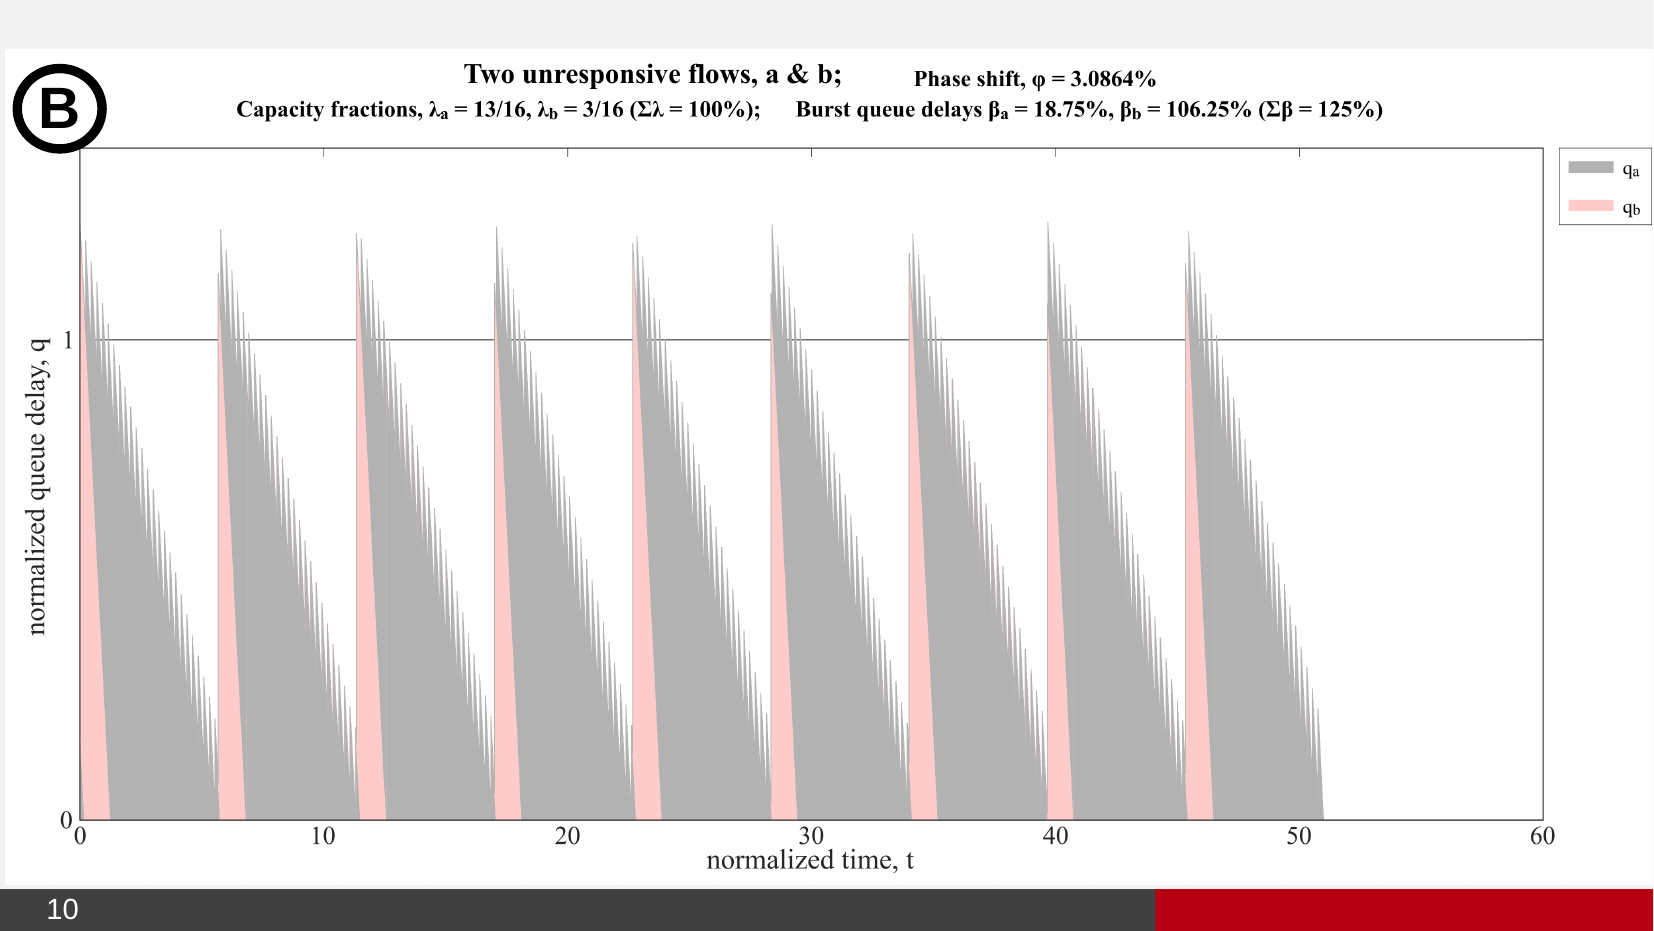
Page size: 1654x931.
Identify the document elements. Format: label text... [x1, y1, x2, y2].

picture [5, 49, 1654, 885]
text_box B [17, 68, 103, 149]
